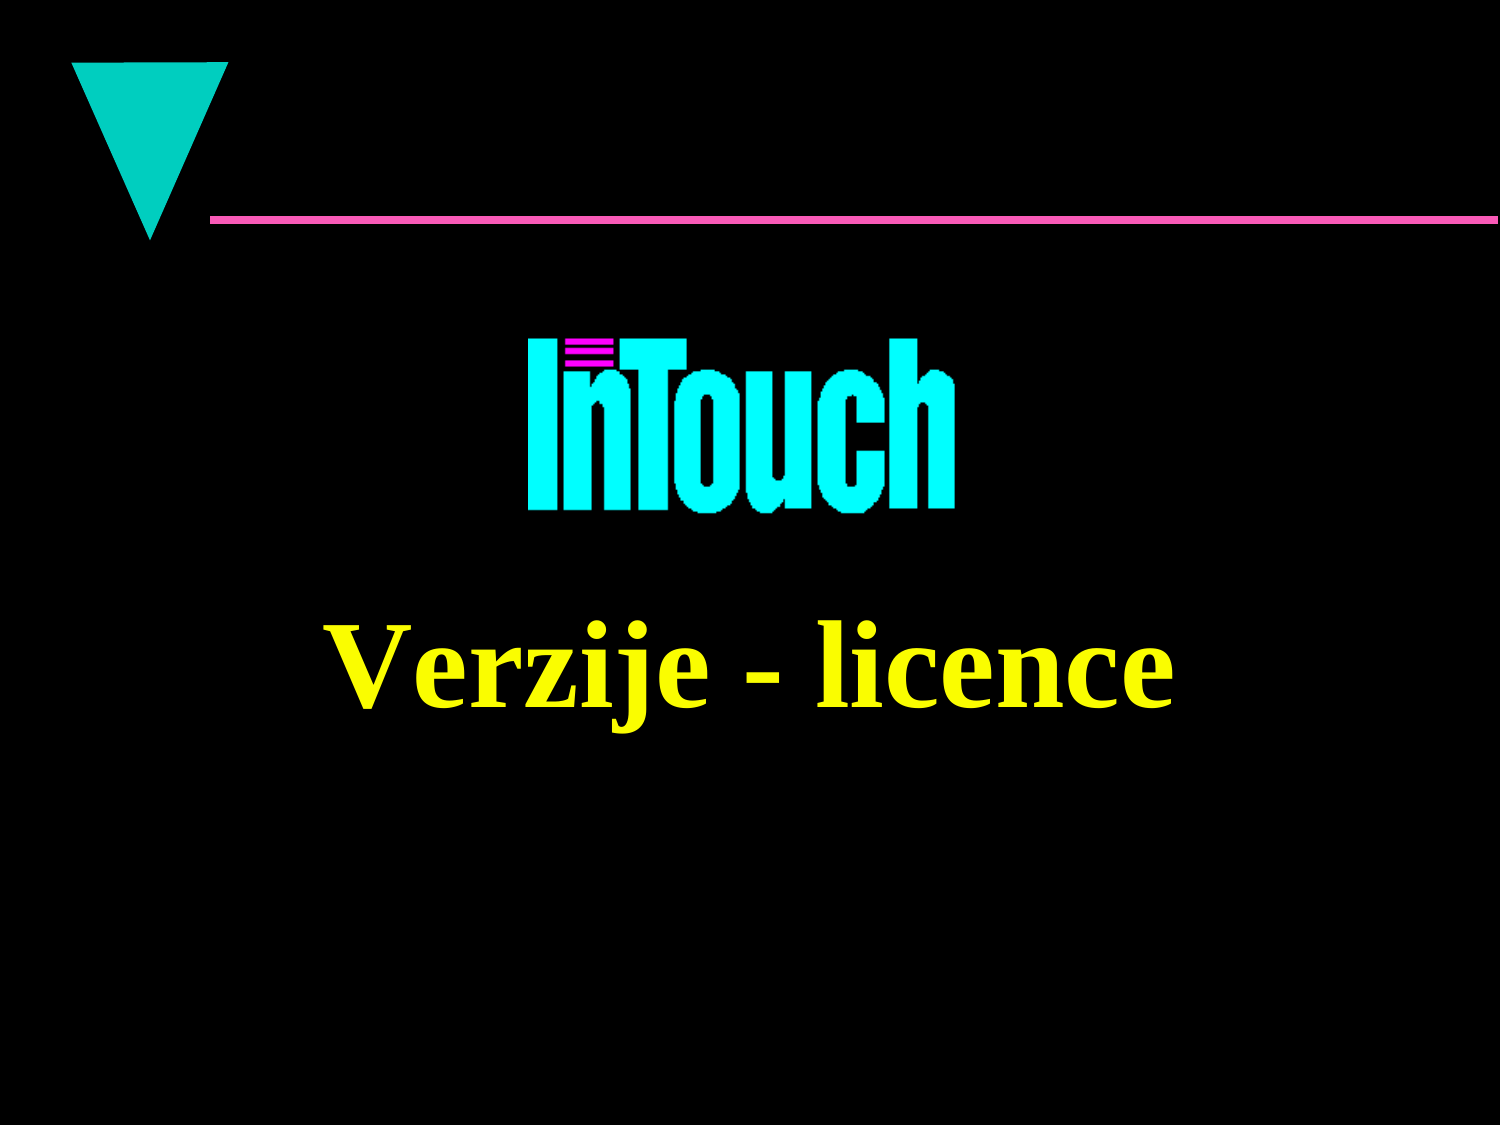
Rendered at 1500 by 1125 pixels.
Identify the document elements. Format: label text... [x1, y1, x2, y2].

chart [528, 332, 969, 515]
text_box Verzije - licence [115, 591, 1384, 742]
